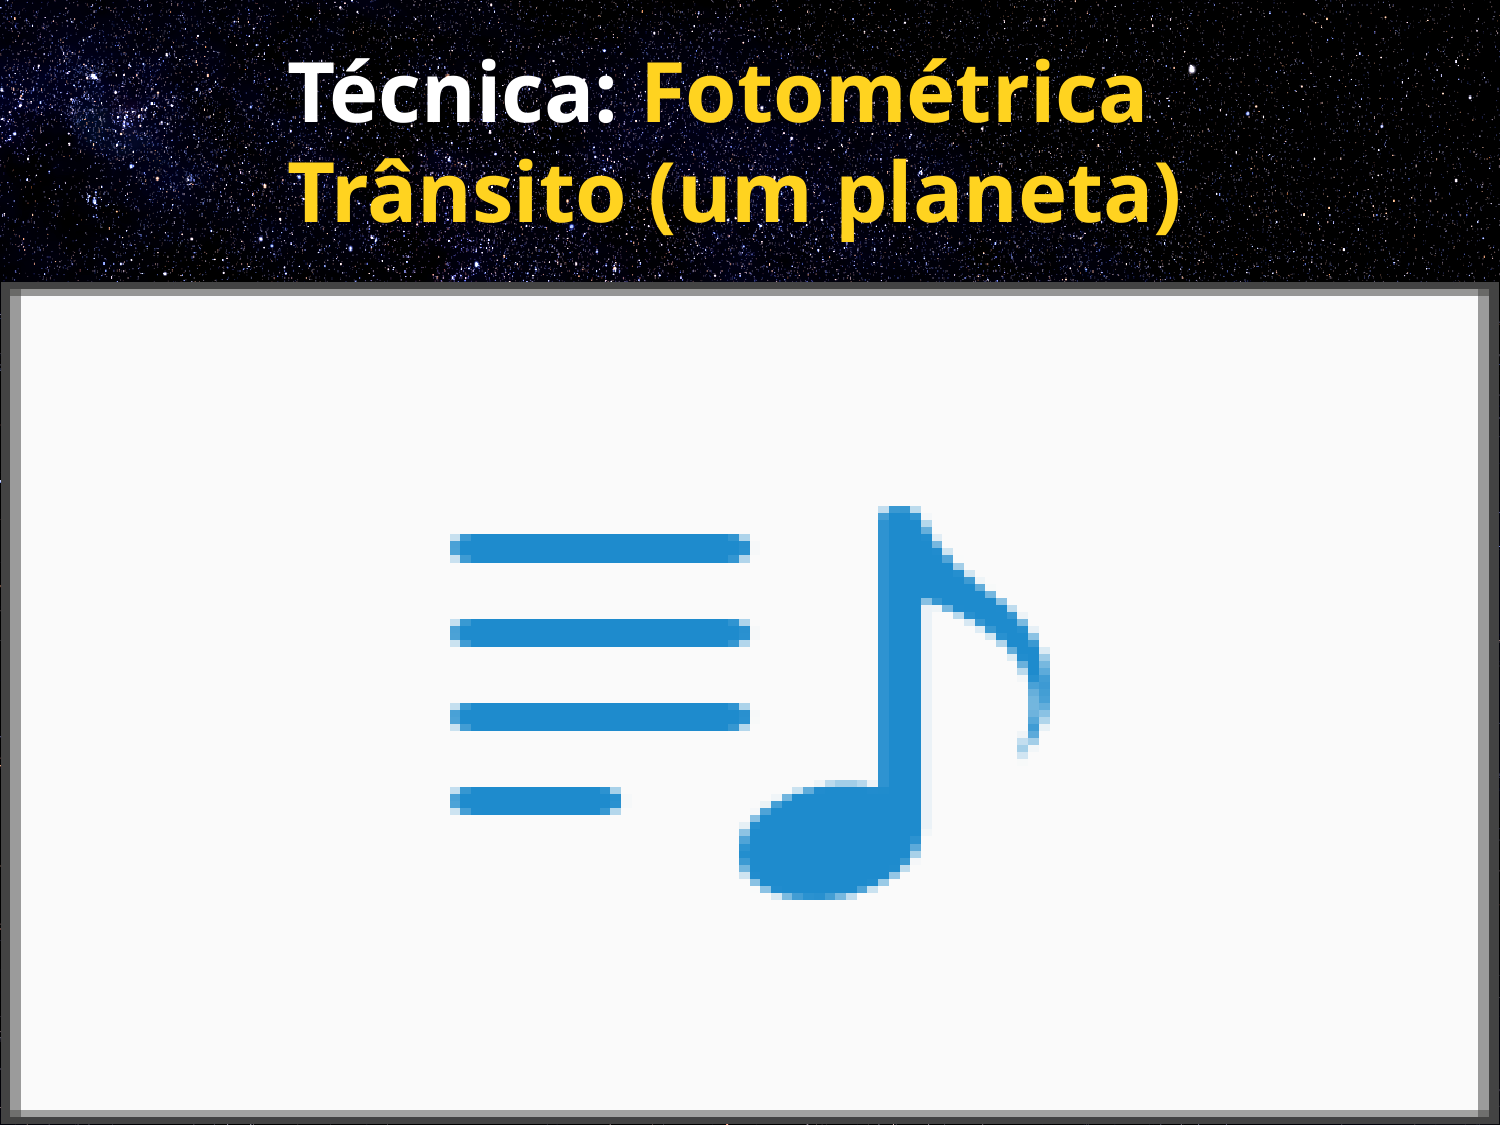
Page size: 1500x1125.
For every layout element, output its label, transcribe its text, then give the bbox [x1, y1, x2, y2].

picture [0, 0, 1500, 281]
title Técnica: Fotométrica Trânsito (um planeta) [272, 18, 1205, 260]
text_box [0, 281, 1500, 1125]
